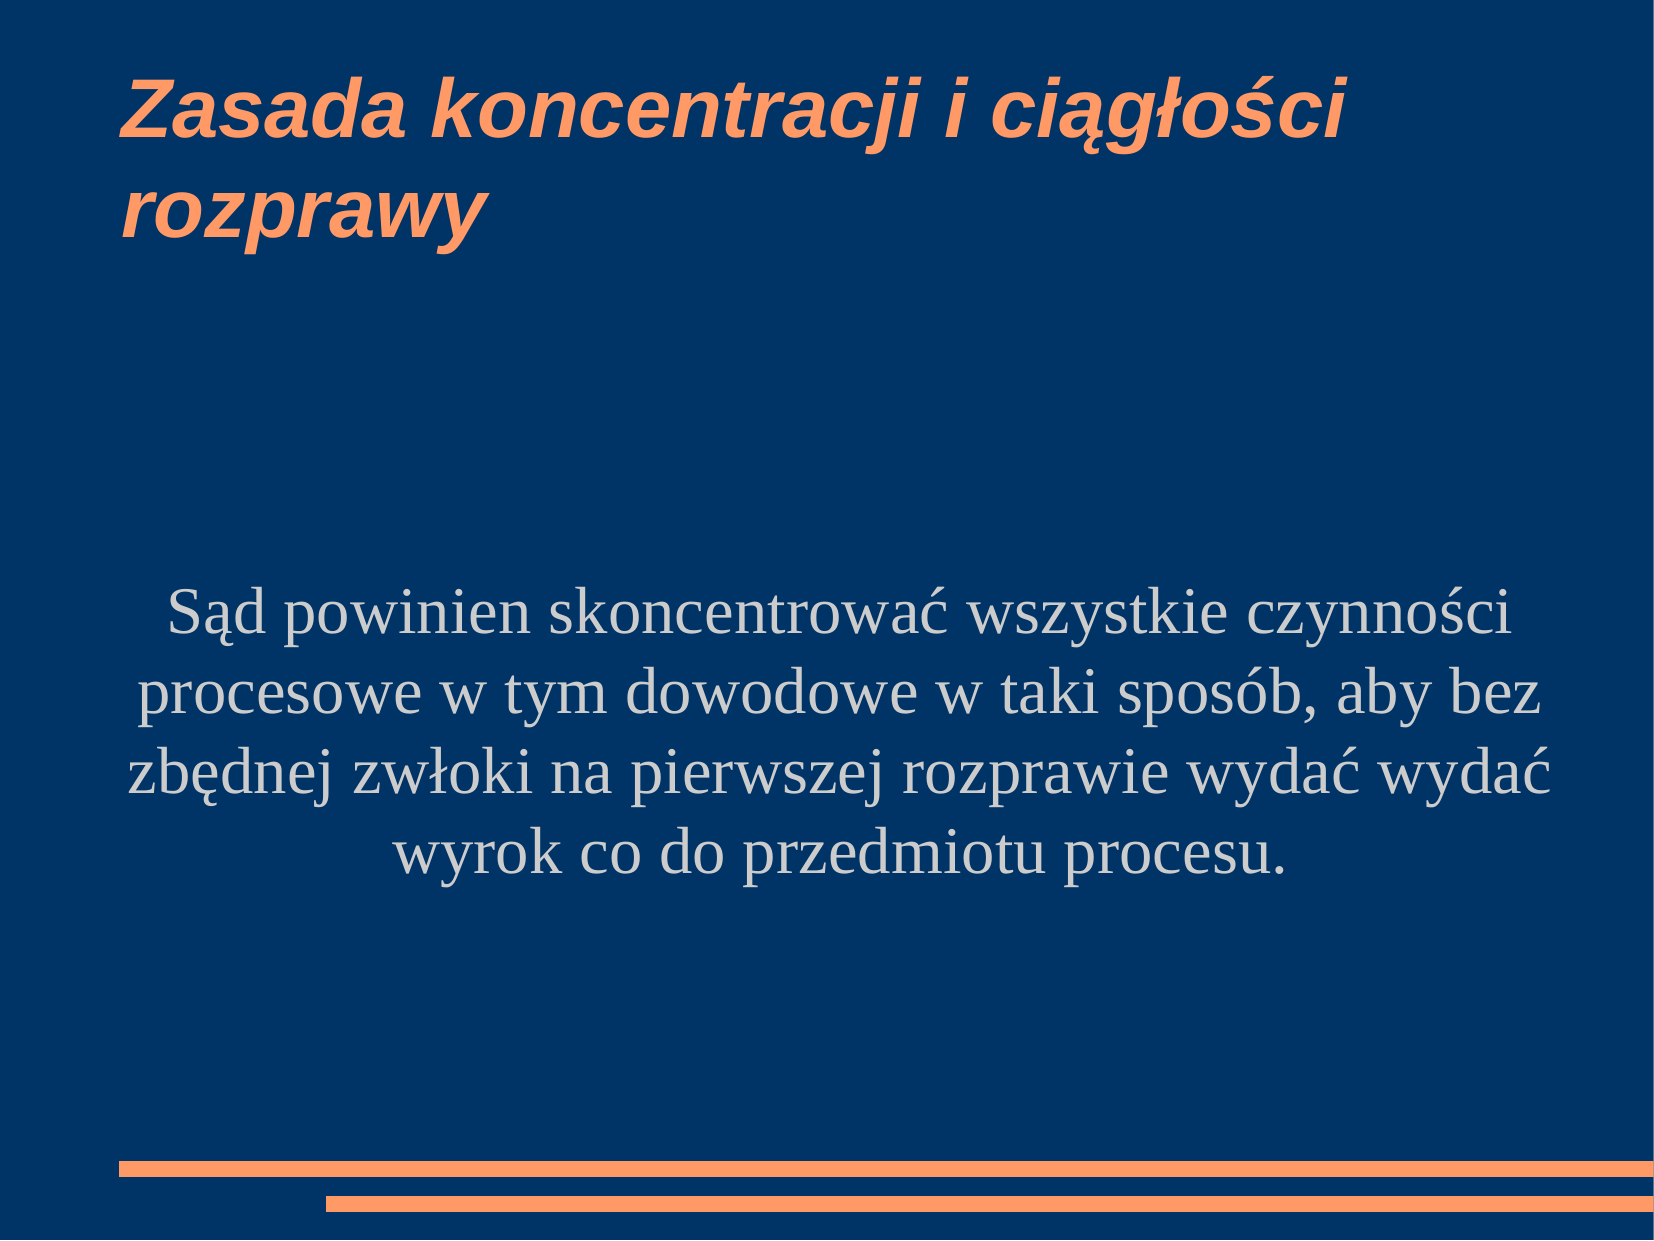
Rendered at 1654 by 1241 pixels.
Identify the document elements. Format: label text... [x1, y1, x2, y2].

subtitle Sąd powinien skoncentrować wszystkie czynności procesowe w tym dowodowe w taki sposób, aby bez zbędnej zwłoki na pierwszej rozprawie wydać wydać wyrok co do przedmiotu procesu. [121, 329, 1561, 1125]
title Zasada koncentracji i ciągłości rozprawy [121, 53, 1534, 247]
